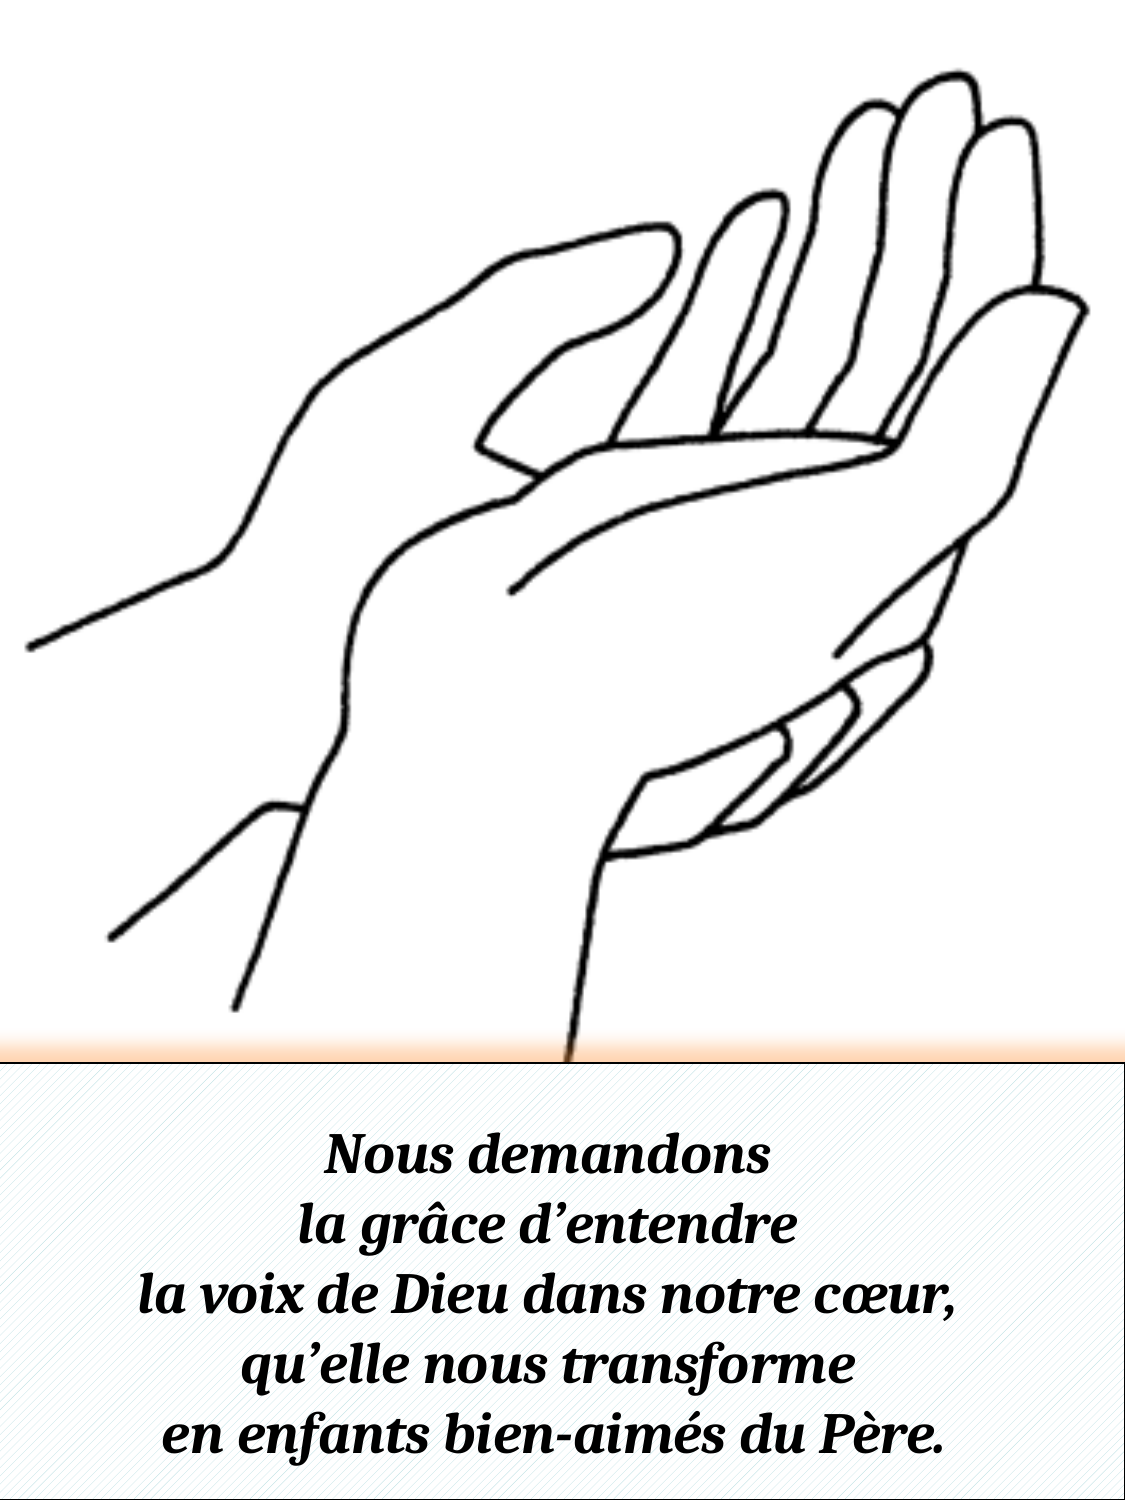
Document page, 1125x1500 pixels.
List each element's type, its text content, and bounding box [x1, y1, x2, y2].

text_box Nous demandons la grâce d’entendre la voix de Dieu dans notre cœur, qu’elle nous transforme en enfants bien-aimés du Père. [0, 1062, 1125, 1500]
picture [0, 0, 1125, 1038]
